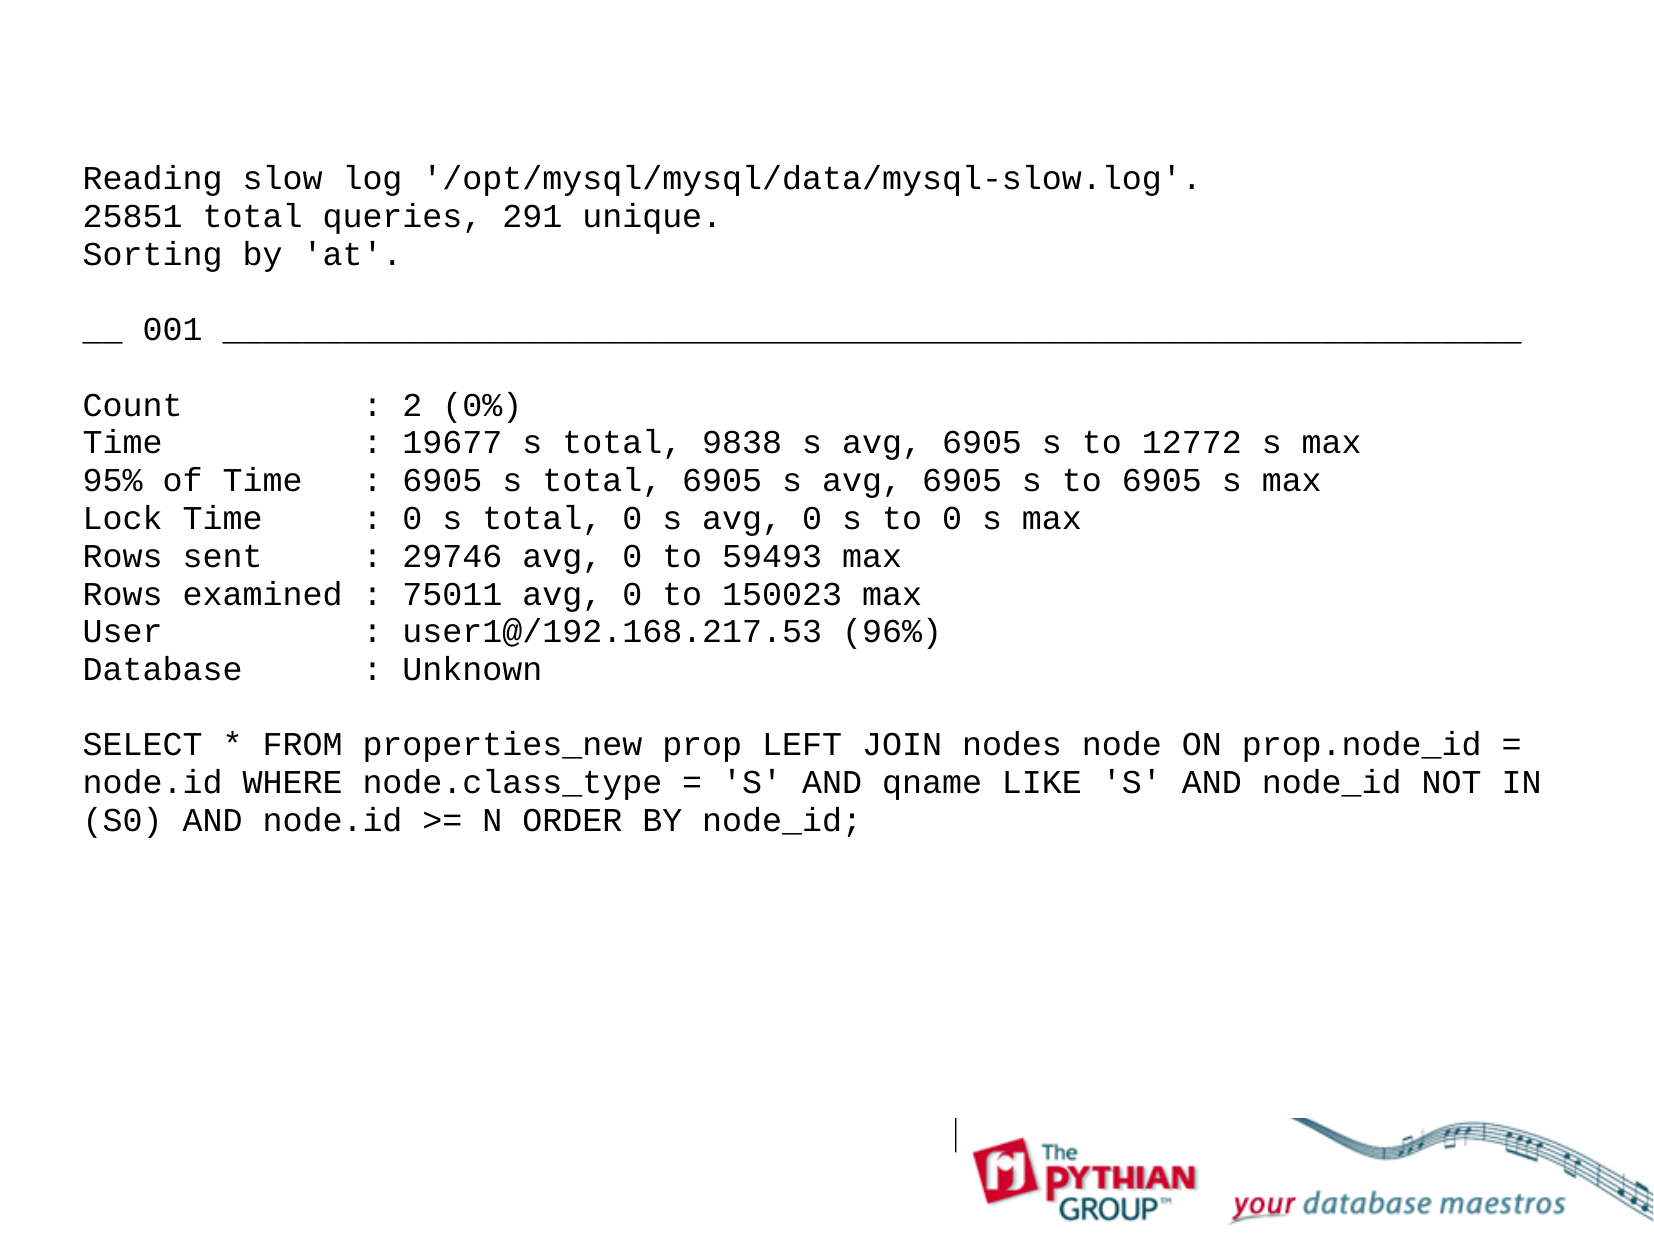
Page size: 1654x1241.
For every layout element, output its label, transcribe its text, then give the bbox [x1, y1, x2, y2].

picture [955, 1118, 1654, 1241]
list Reading slow log '/opt/mysql/mysql/data/mysql-slow.log'. 25851 total queries, 291 unique. Sorting by 'at'. __ 001 _________________________________________________________________ Count : 2 (0%) Time : 19677 s total, 9838 s avg, 6905 s to 12772 s max 95% of Time : 6905 s total, 6905 s avg, 6905 s to 6905 s max Lock Time : 0 s total, 0 s avg, 0 s to 0 s max Rows sent : 29746 avg, 0 to 59493 max Rows examined : 75011 avg, 0 to 150023 max User : user1@/192.168.217.53 (96%) Database : Unknown SELECT * FROM properties_new prop LEFT JOIN nodes node ON prop.node_id = node.id WHERE node.class_type = 'S' AND qname LIKE 'S' AND node_id NOT IN (S0) AND node.id >= N ORDER BY node_id; [82, 162, 1571, 966]
